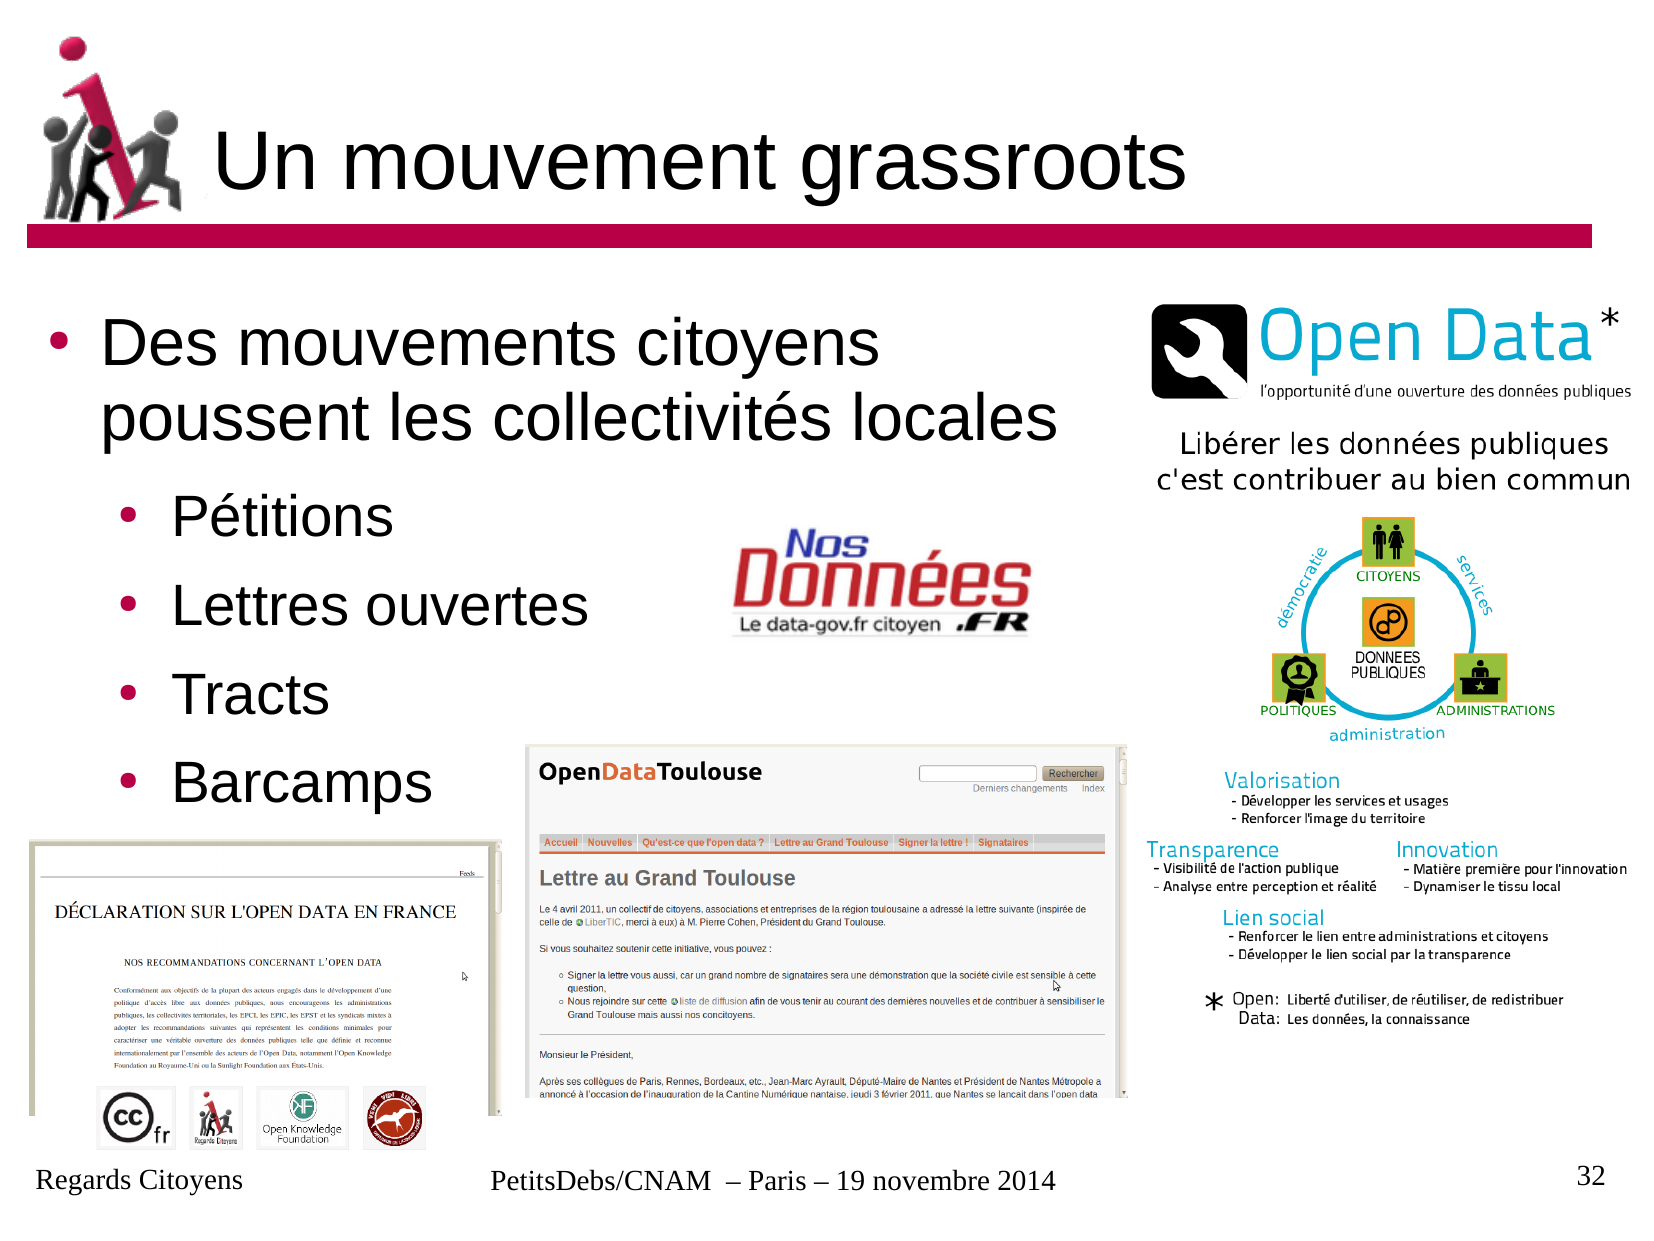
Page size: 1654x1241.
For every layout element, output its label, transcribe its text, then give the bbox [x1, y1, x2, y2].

list http://DonneesLibres.info [590, 686, 1625, 1208]
picture [525, 744, 590, 1098]
list Des mouvements citoyens poussent les collectivités locales Pétitions Lettres ouvertes Tracts Barcamps [29, 200, 1654, 1020]
picture [29, 839, 502, 1158]
title Un mouvement grassroots [212, 64, 1654, 200]
picture [712, 512, 1069, 656]
picture [27, 31, 208, 224]
picture [1127, 279, 1650, 1040]
